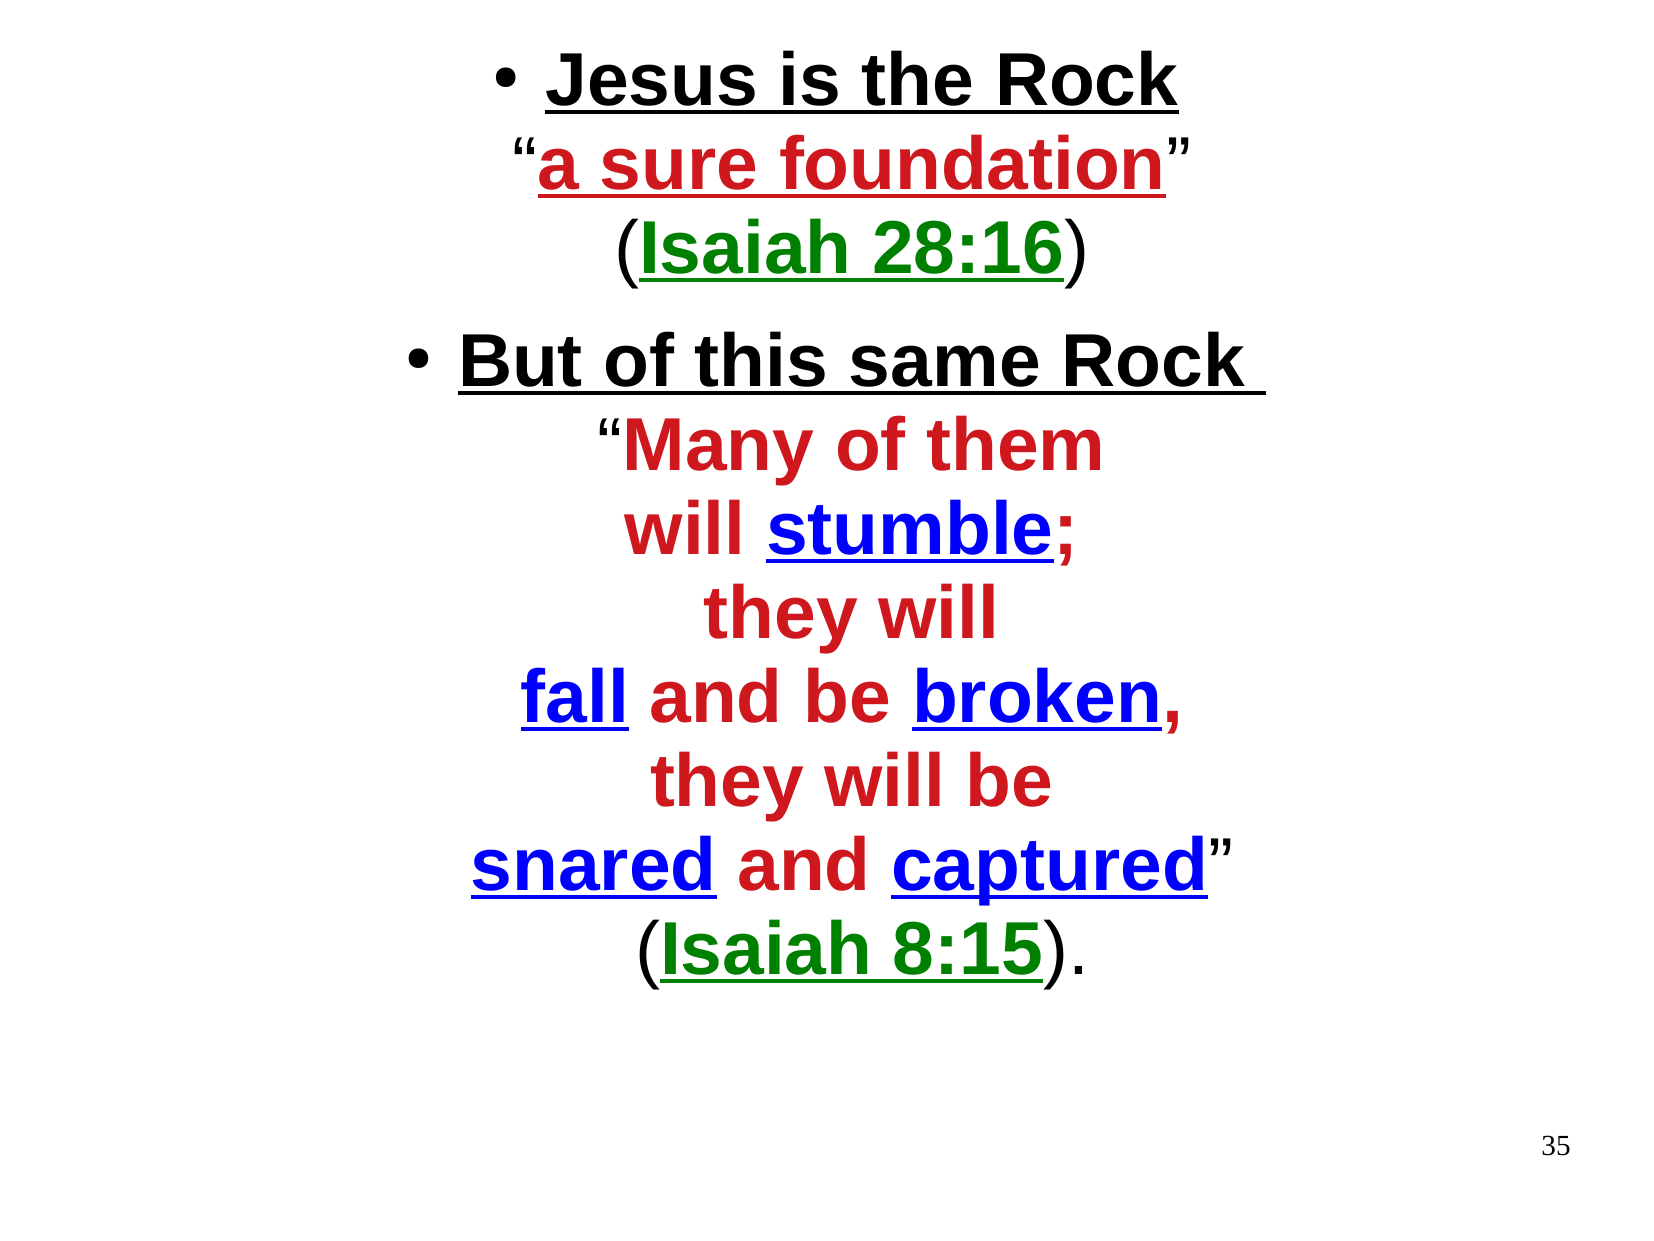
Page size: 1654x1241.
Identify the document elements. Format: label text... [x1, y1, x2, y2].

list Jesus is the Rock “a sure foundation” (Isaiah 28:16) But of this same Rock “Many of them will stumble; they will fall and be broken, they will be snared and captured” (Isaiah 8:15). [82, 37, 1571, 1109]
